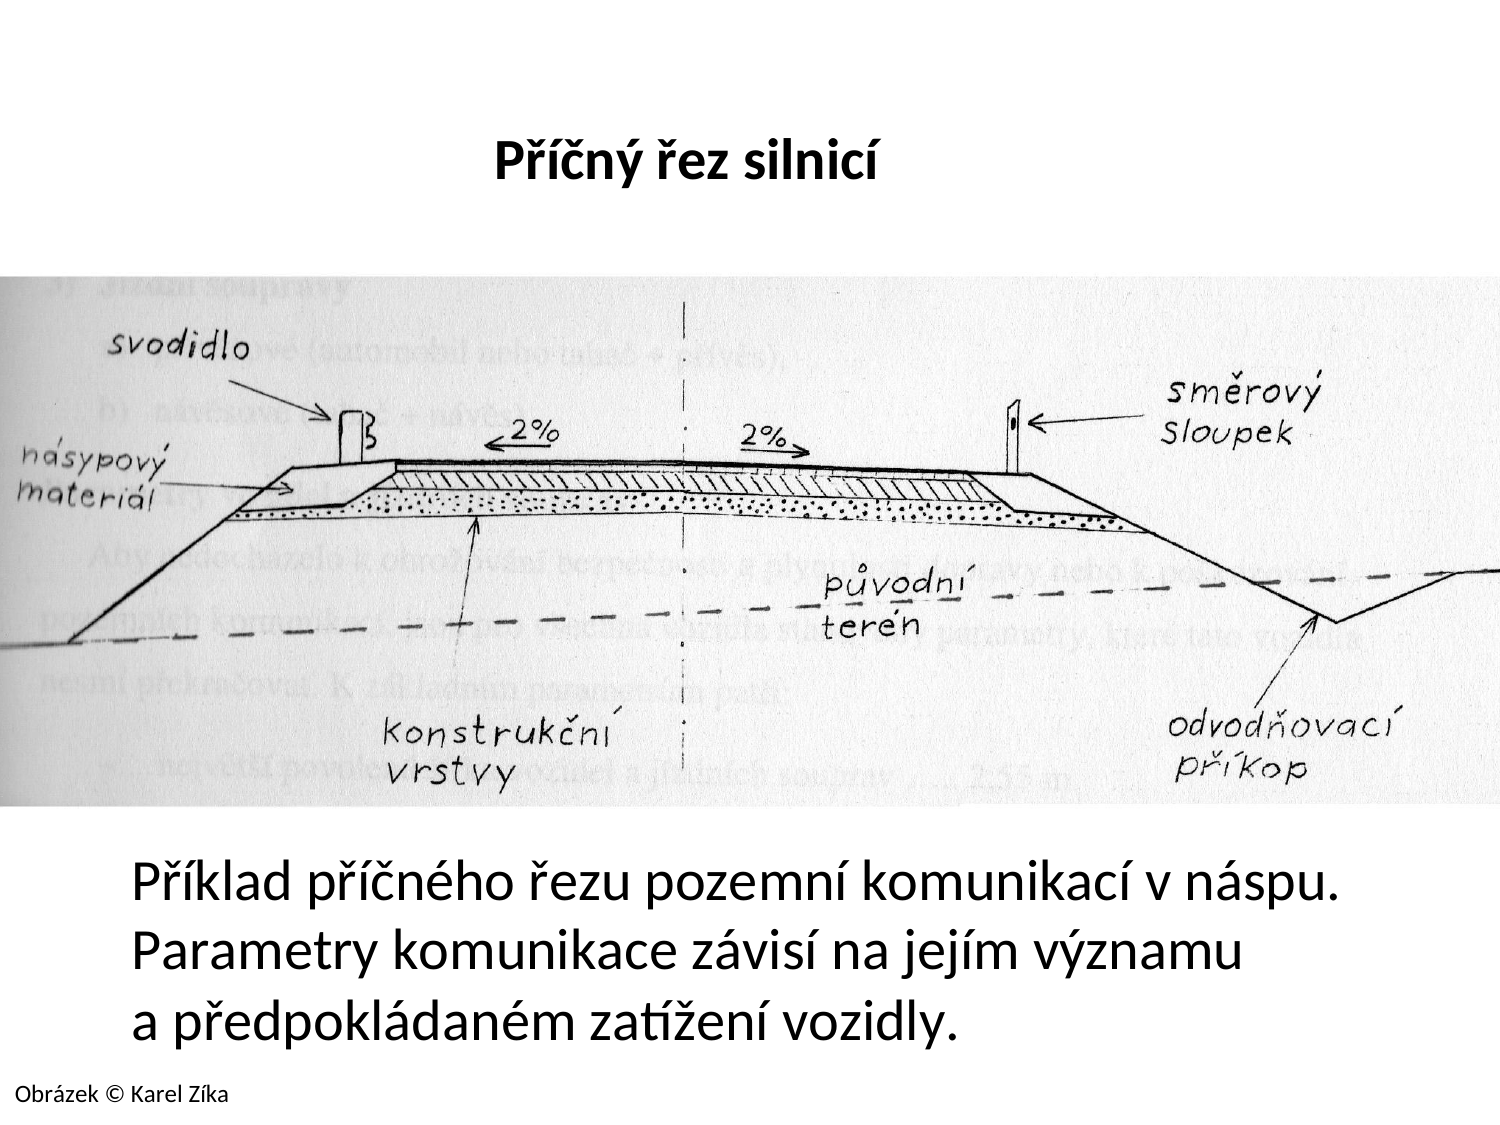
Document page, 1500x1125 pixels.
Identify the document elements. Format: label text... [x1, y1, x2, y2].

text_box [0, 0, 1500, 995]
text_box Obrázek © Karel Zíka [0, 1070, 245, 1116]
text_box Příčný řez silnicí [479, 113, 895, 200]
text_box Příklad příčného řezu pozemní komunikací v náspu. Parametry komunikace závisí na jejím významu a předpokládaném zatížení vozidly. [116, 834, 1358, 1060]
